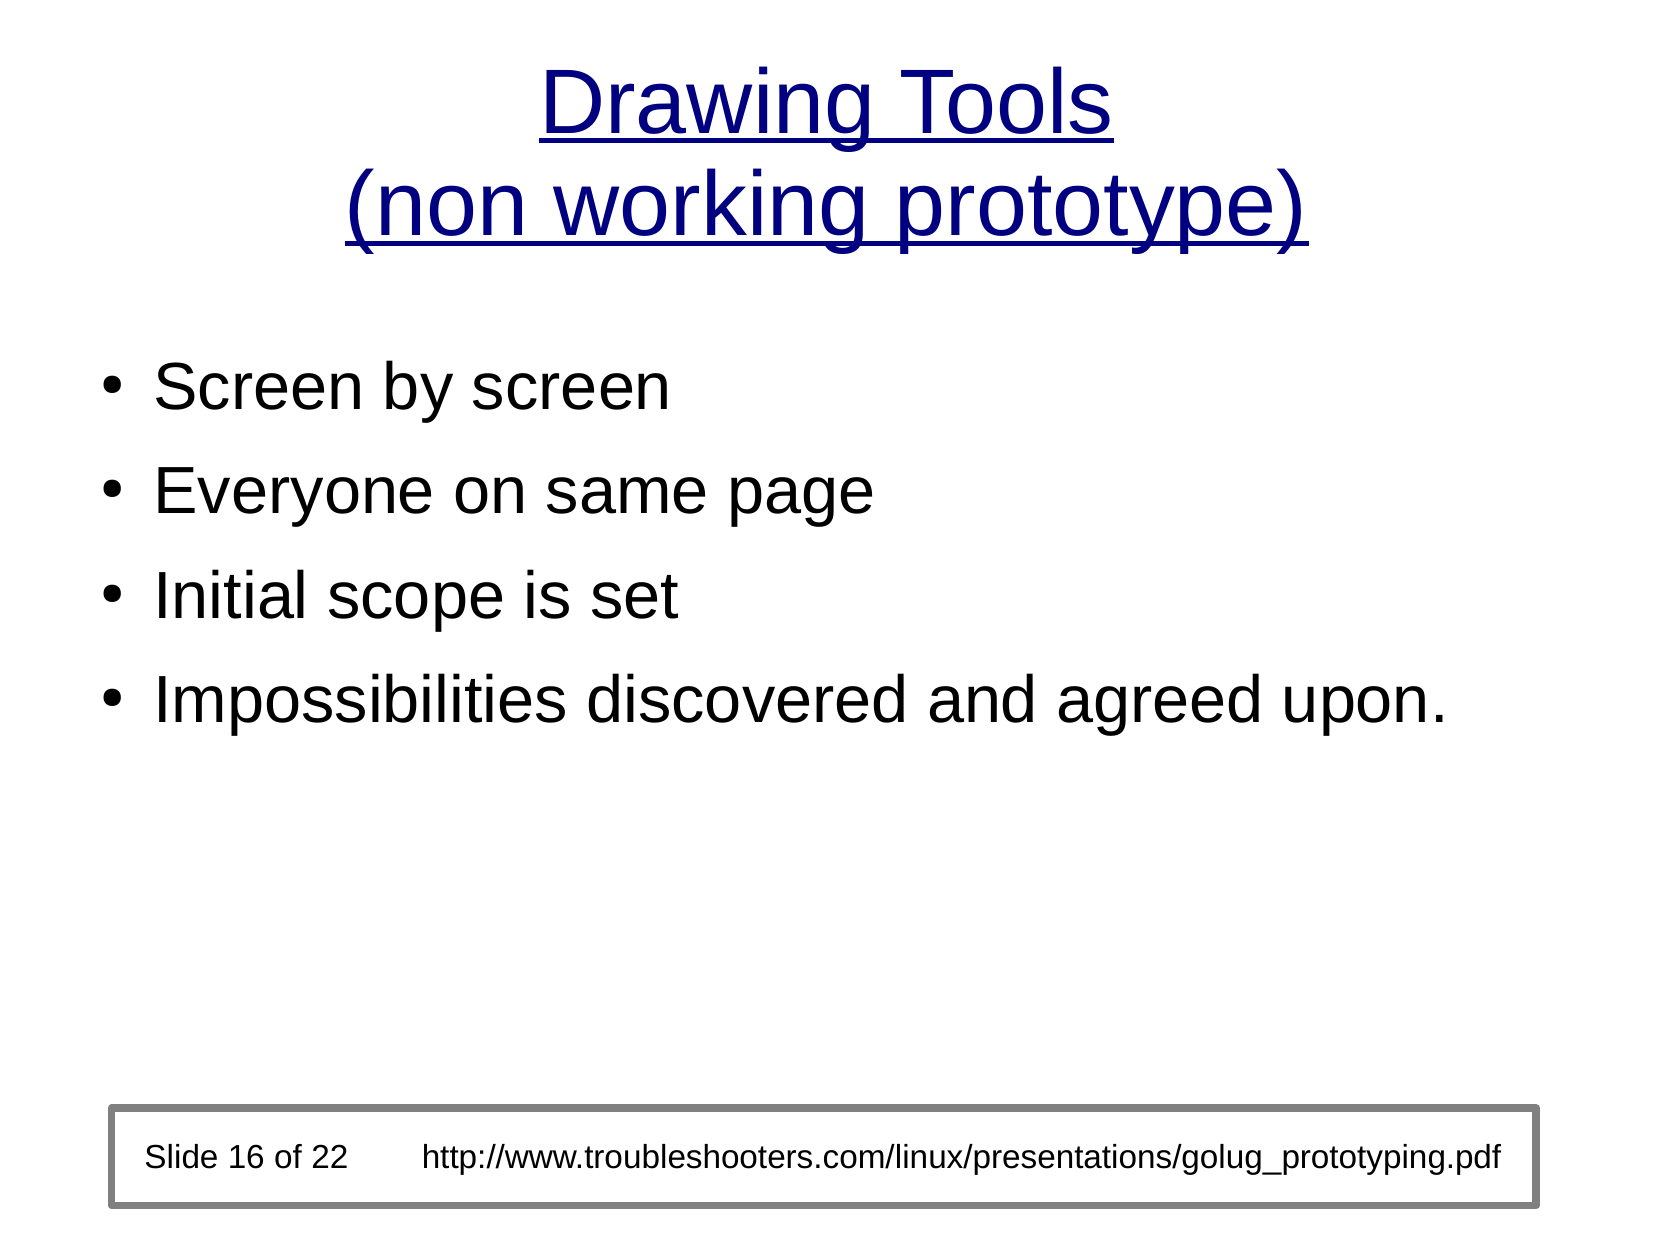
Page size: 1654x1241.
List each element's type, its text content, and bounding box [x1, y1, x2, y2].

list Screen by screen Everyone on same page Initial scope is set Impossibilities discovered and agreed upon. [82, 349, 1538, 1069]
text_box Slide <number> of 22 http://www.troubleshooters.com/linux/presentations/golug_prototyping.pdf [111, 1108, 1537, 1206]
title Drawing Tools (non working prototype) [82, 49, 1571, 257]
